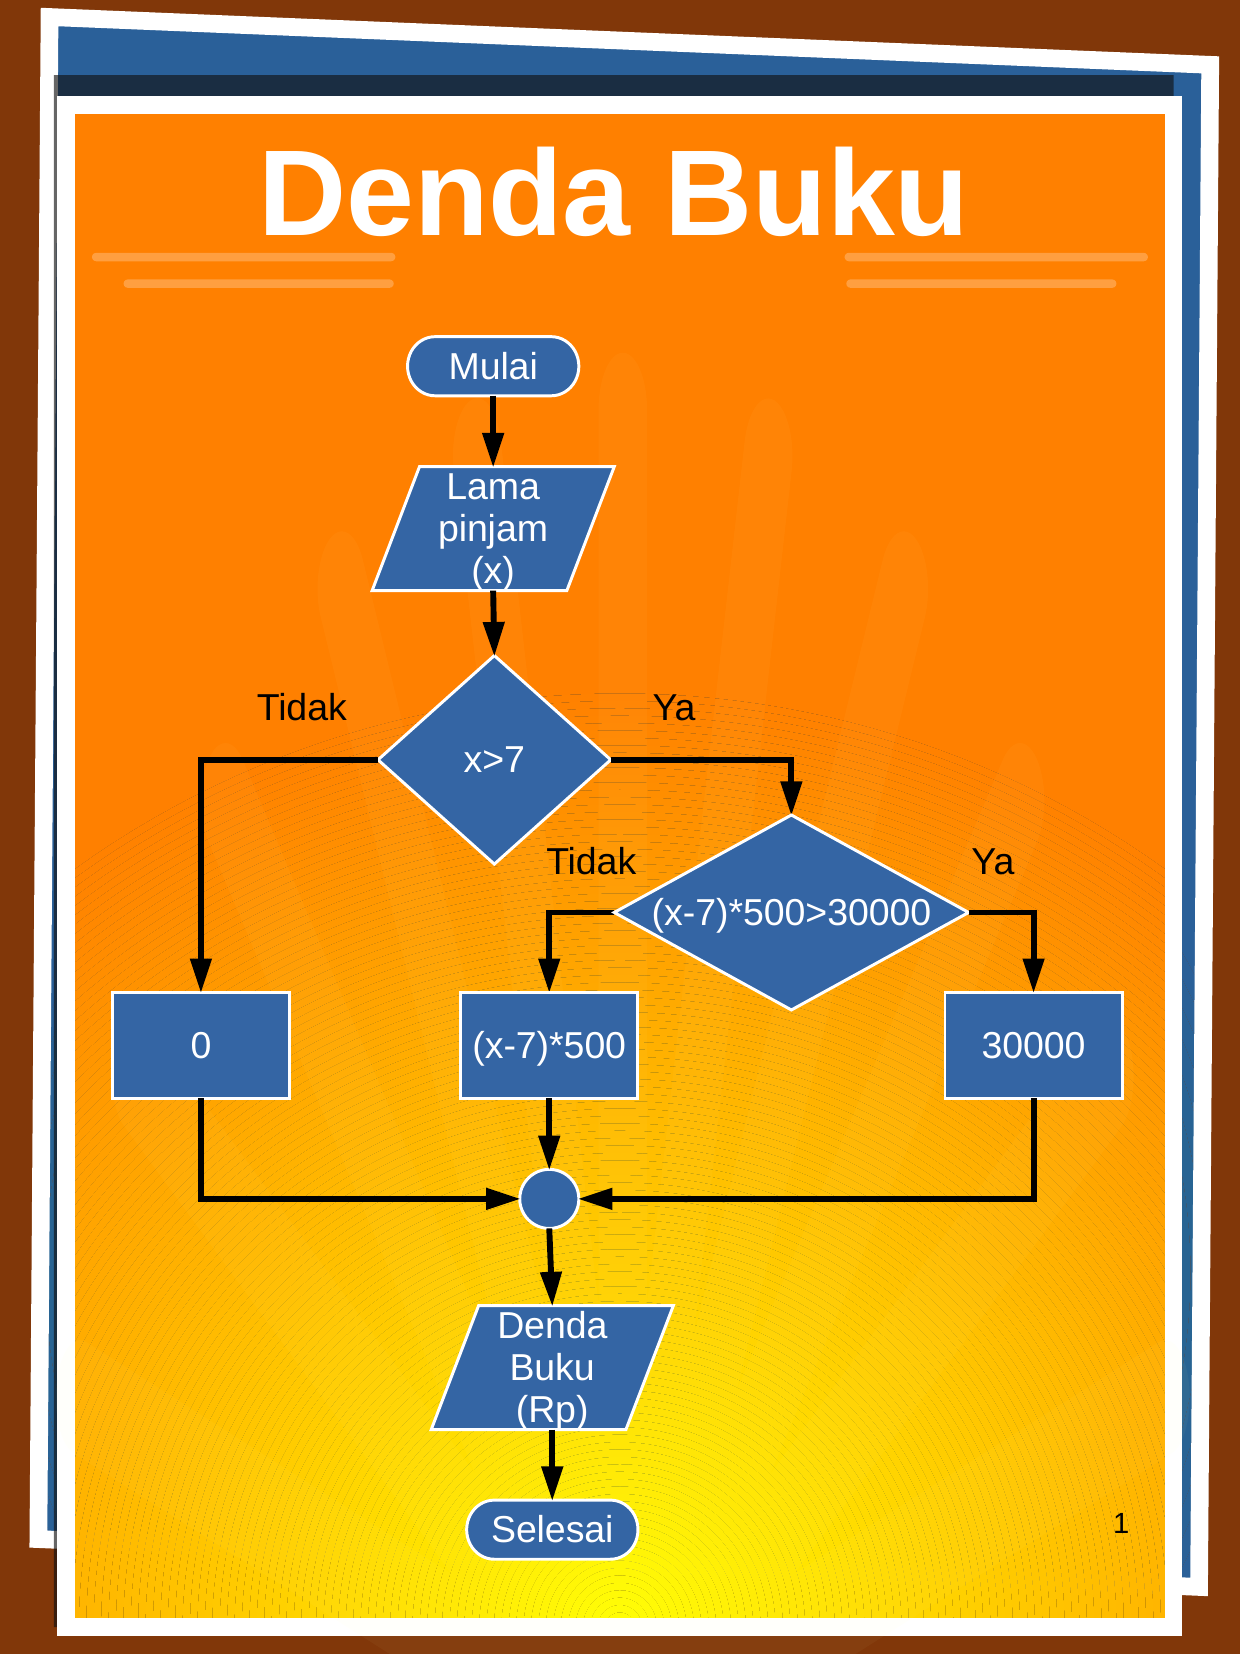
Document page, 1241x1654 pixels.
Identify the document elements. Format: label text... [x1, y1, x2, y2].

text_box Selesai [466, 1500, 638, 1560]
text_box x>7 [378, 655, 611, 865]
text_box Tidak [531, 832, 662, 890]
text_box Ya [956, 832, 1040, 890]
text_box [519, 1169, 579, 1229]
title Denda Buku [200, 119, 1028, 266]
text_box 0 [112, 992, 290, 1099]
text_box Denda Buku (Rp) [431, 1305, 674, 1430]
text_box Mulai [407, 336, 579, 396]
text_box (x-7)*500>30000 [614, 815, 969, 1010]
text_box Ya [637, 679, 721, 736]
text_box 30000 [945, 992, 1123, 1099]
text_box Tidak [242, 679, 373, 736]
text_box (x-7)*500 [460, 992, 638, 1099]
text_box Lama pinjam (x) [372, 466, 615, 591]
